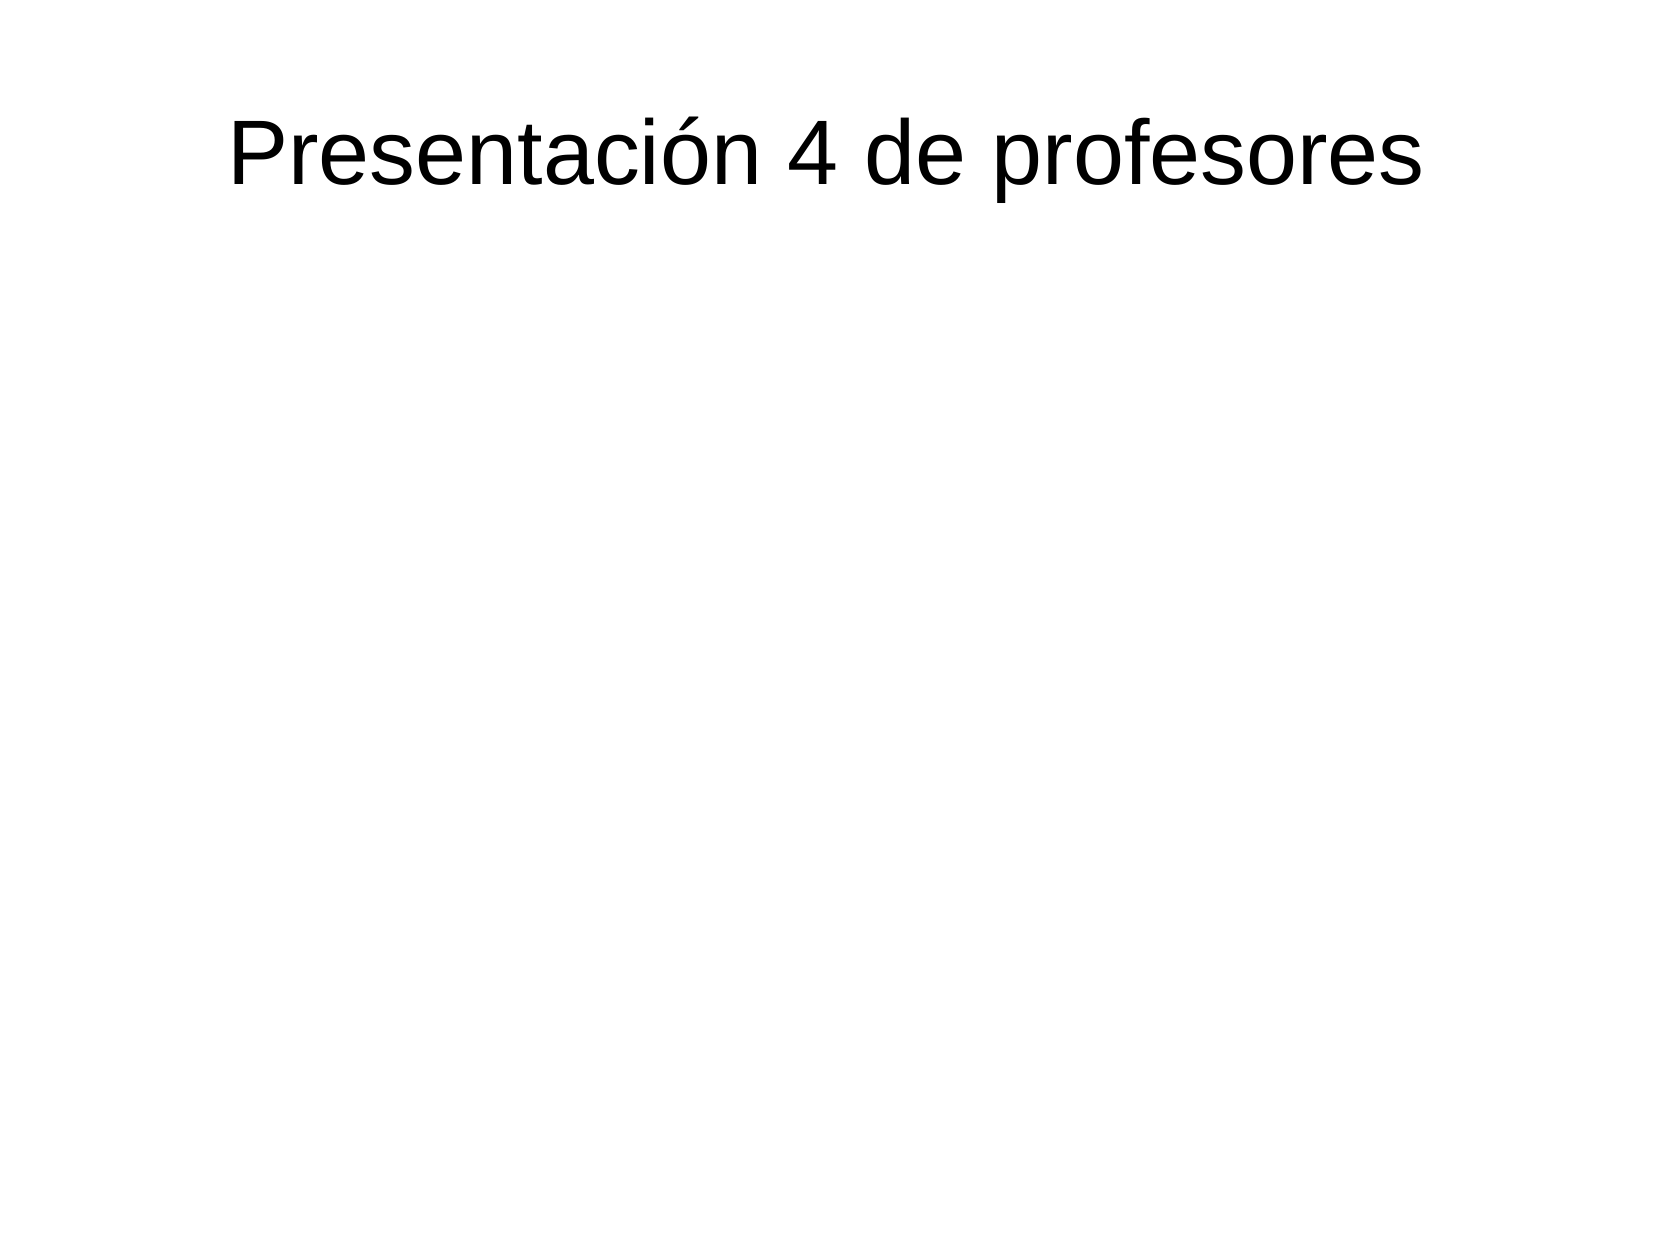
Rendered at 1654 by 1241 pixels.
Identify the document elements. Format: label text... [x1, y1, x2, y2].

title Presentación 4 de profesores [82, 49, 1571, 257]
